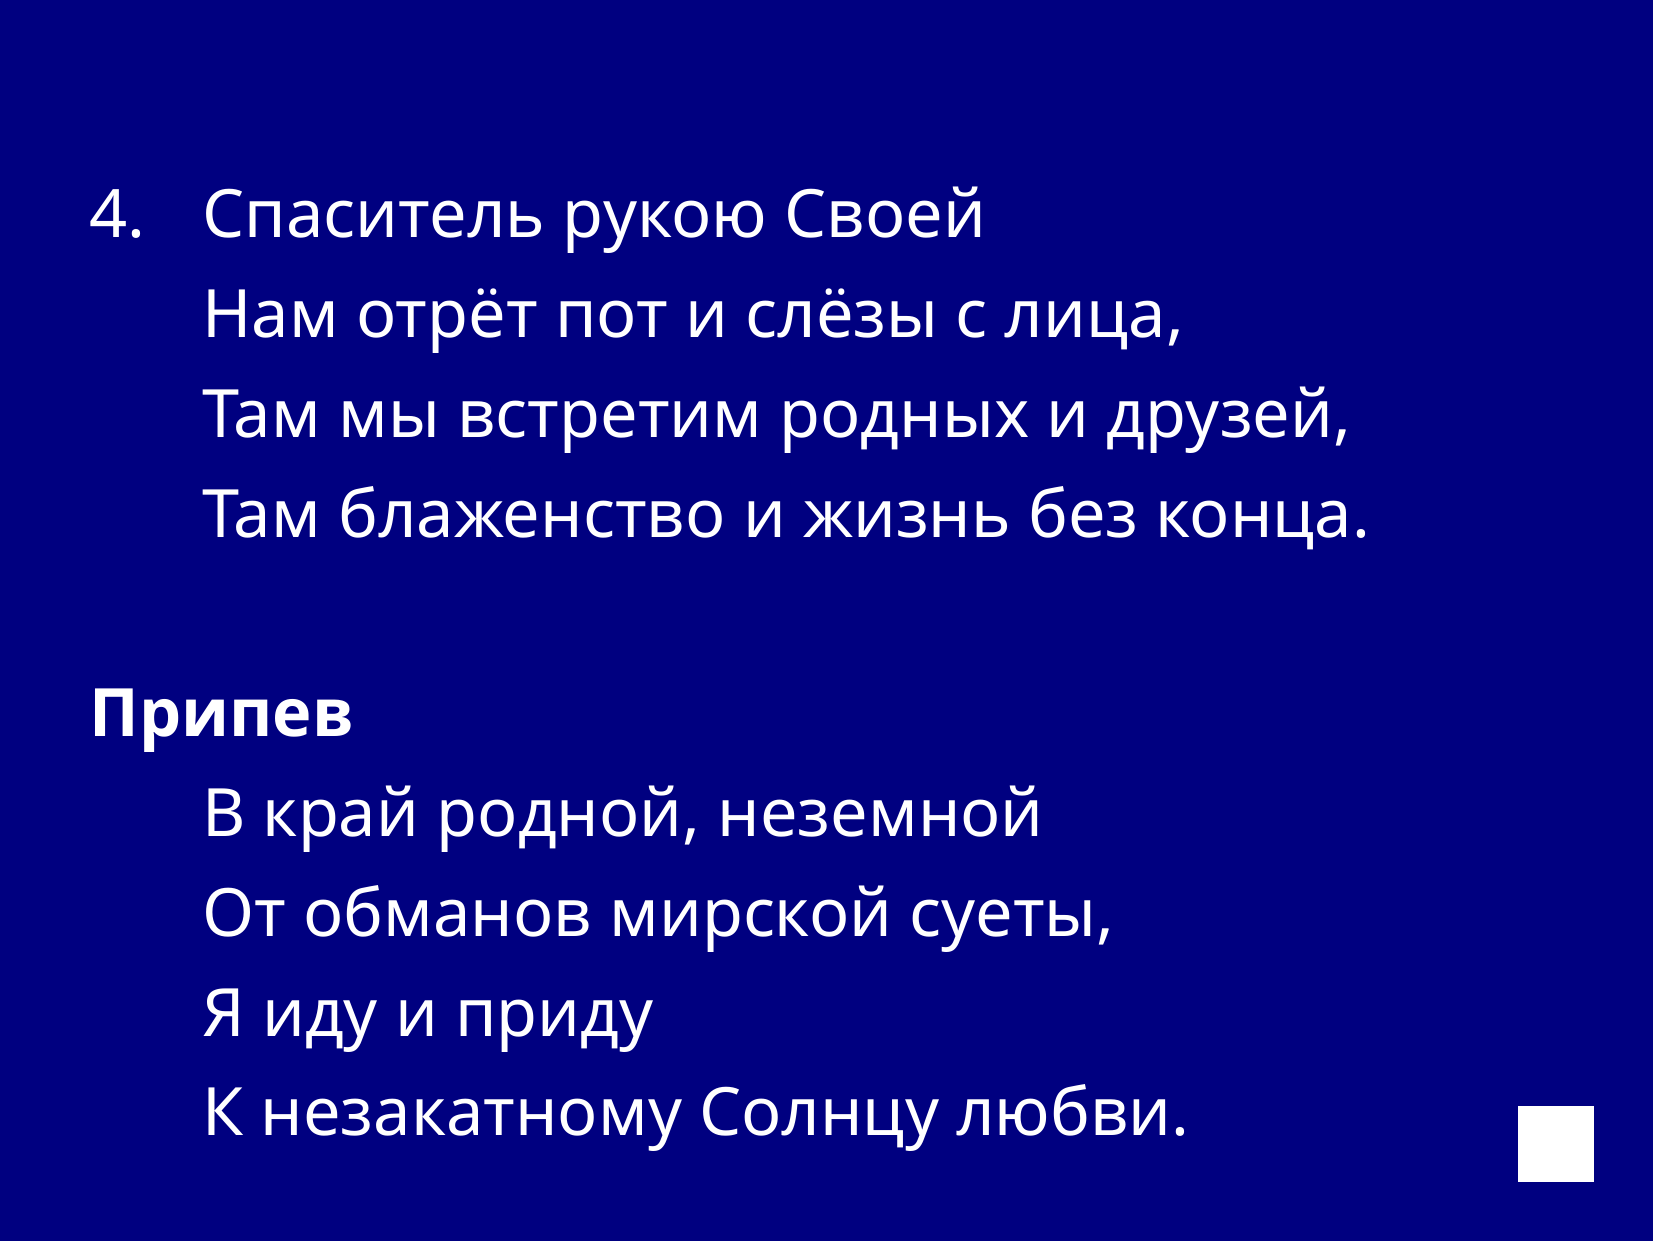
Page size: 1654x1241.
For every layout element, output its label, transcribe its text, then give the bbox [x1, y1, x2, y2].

text_box [1518, 1106, 1594, 1182]
text_box 4. Спаситель рукою Своей Нам отрёт пот и слёзы с лица, Там мы встретим родных и друзей, Там блаженство и жизнь без конца. Припев В край родной, неземной От обманов мирской суеты, Я иду и приду К незакатному Солнцу любви. [75, 150, 1576, 1163]
